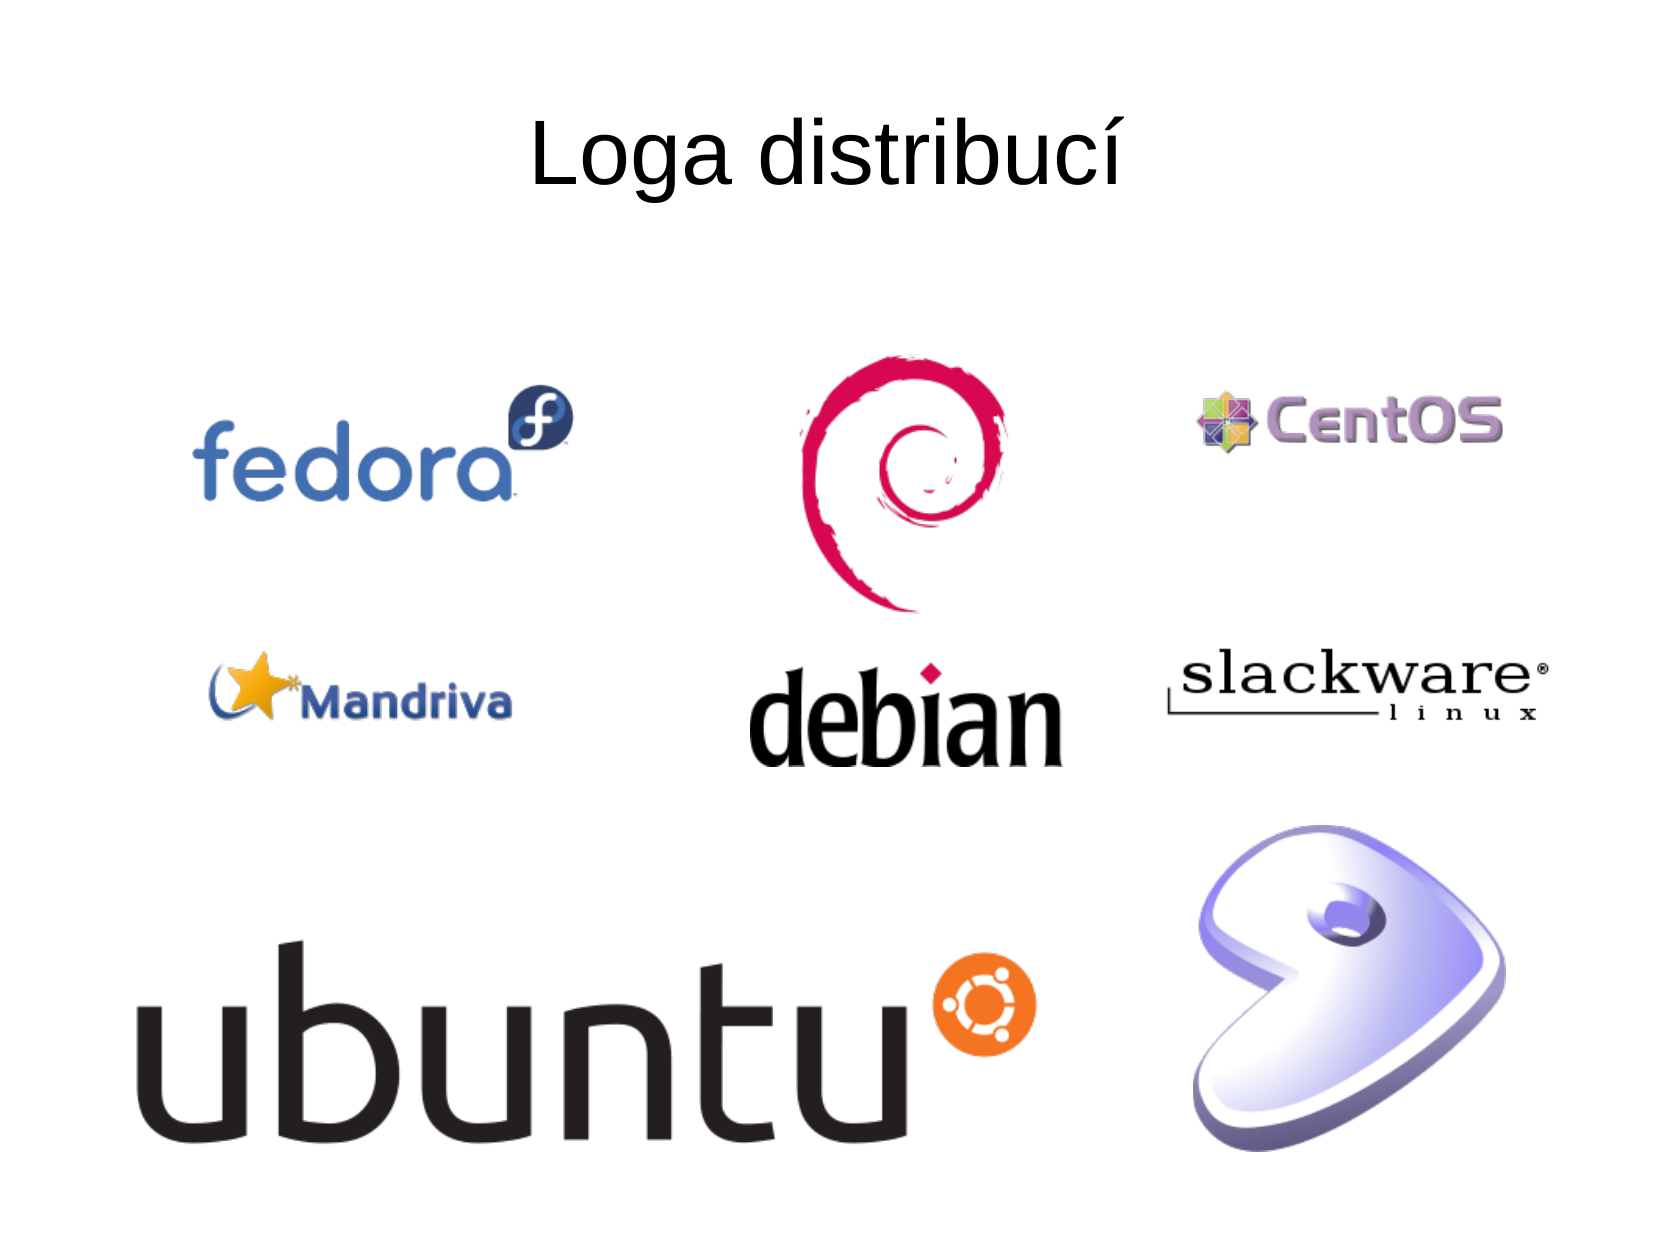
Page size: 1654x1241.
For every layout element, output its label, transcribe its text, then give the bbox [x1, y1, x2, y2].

picture [177, 354, 598, 536]
picture [1193, 383, 1506, 462]
title Loga distribucí [82, 49, 1571, 257]
picture [118, 932, 1056, 1152]
picture [750, 354, 1063, 767]
picture [1151, 635, 1558, 739]
picture [1193, 825, 1506, 1152]
picture [206, 649, 520, 730]
